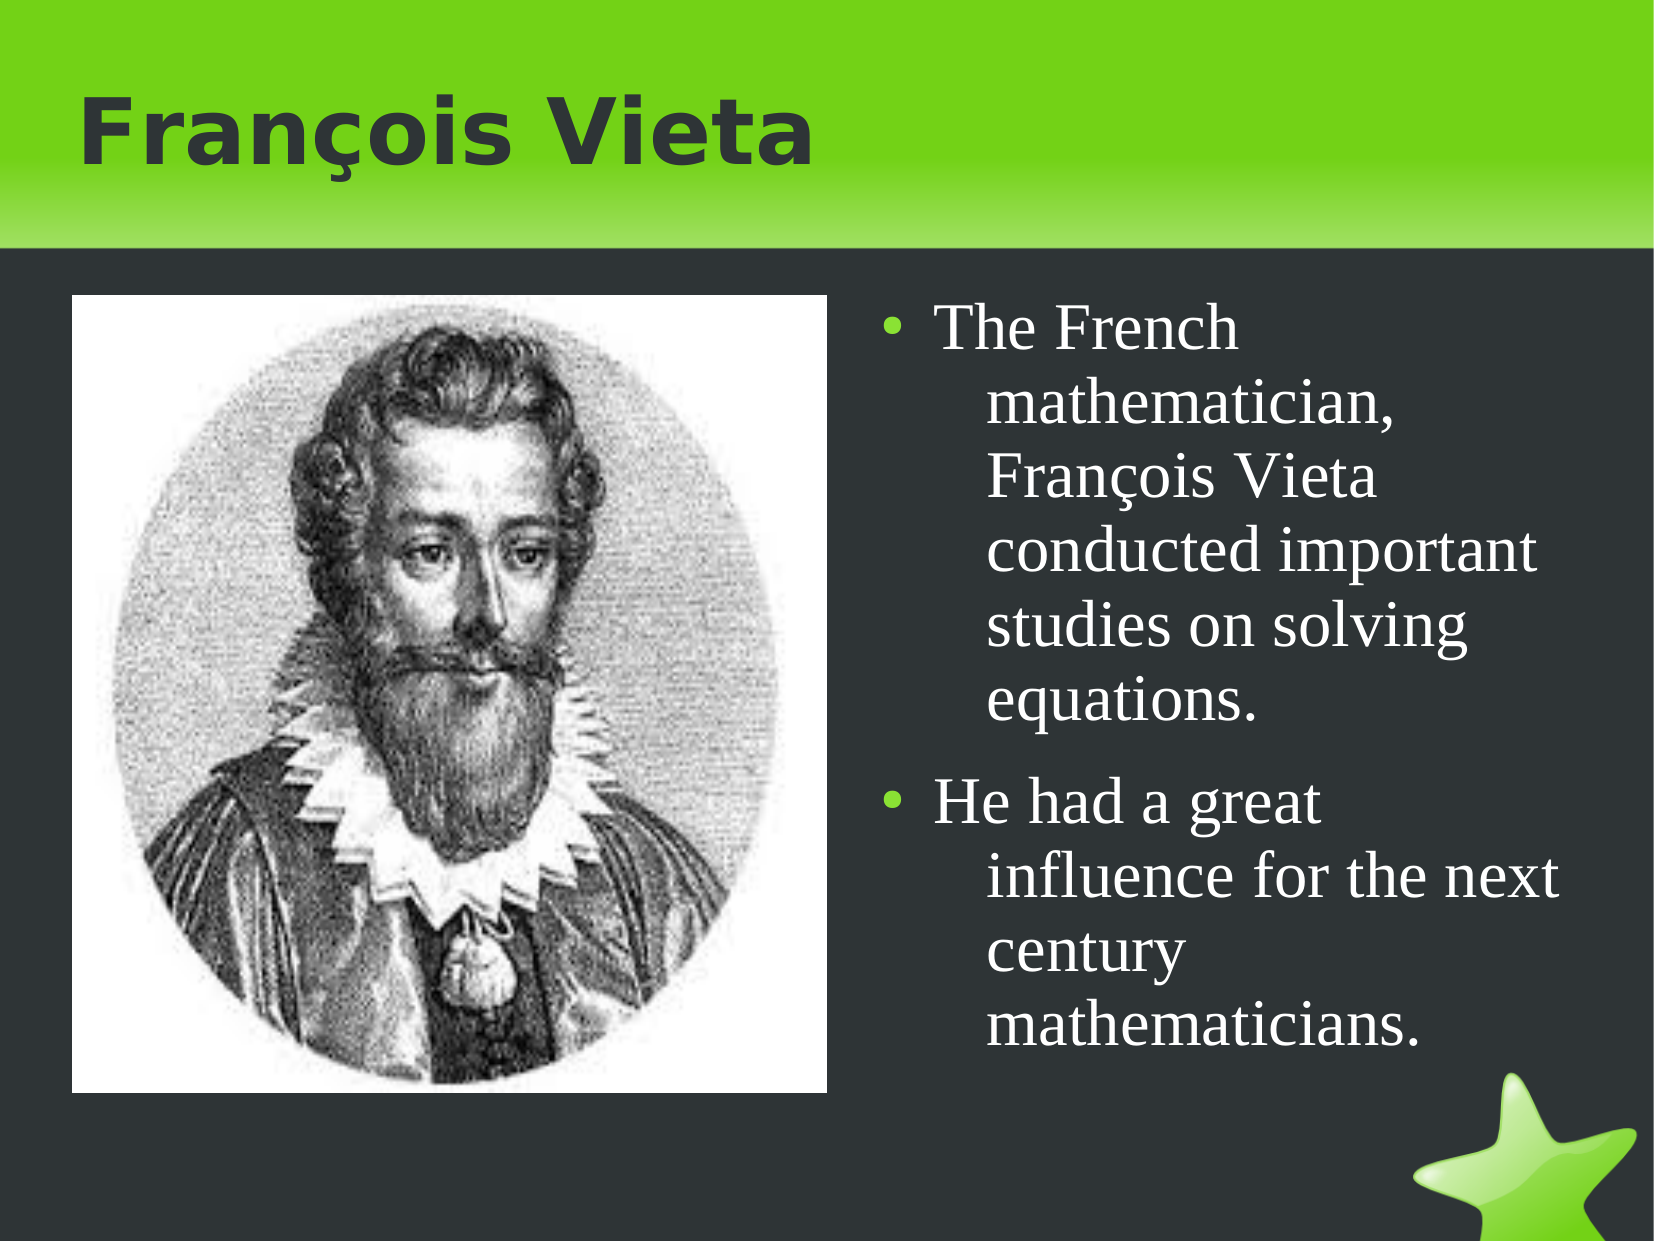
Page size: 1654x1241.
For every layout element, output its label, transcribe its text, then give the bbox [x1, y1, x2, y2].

picture [0, 0, 1654, 1241]
list The French mathematician, François Vieta conducted important studies on solving equations. He had a great influence for the next century mathematicians. [845, 290, 1572, 1128]
title François Vieta [76, 36, 1565, 229]
